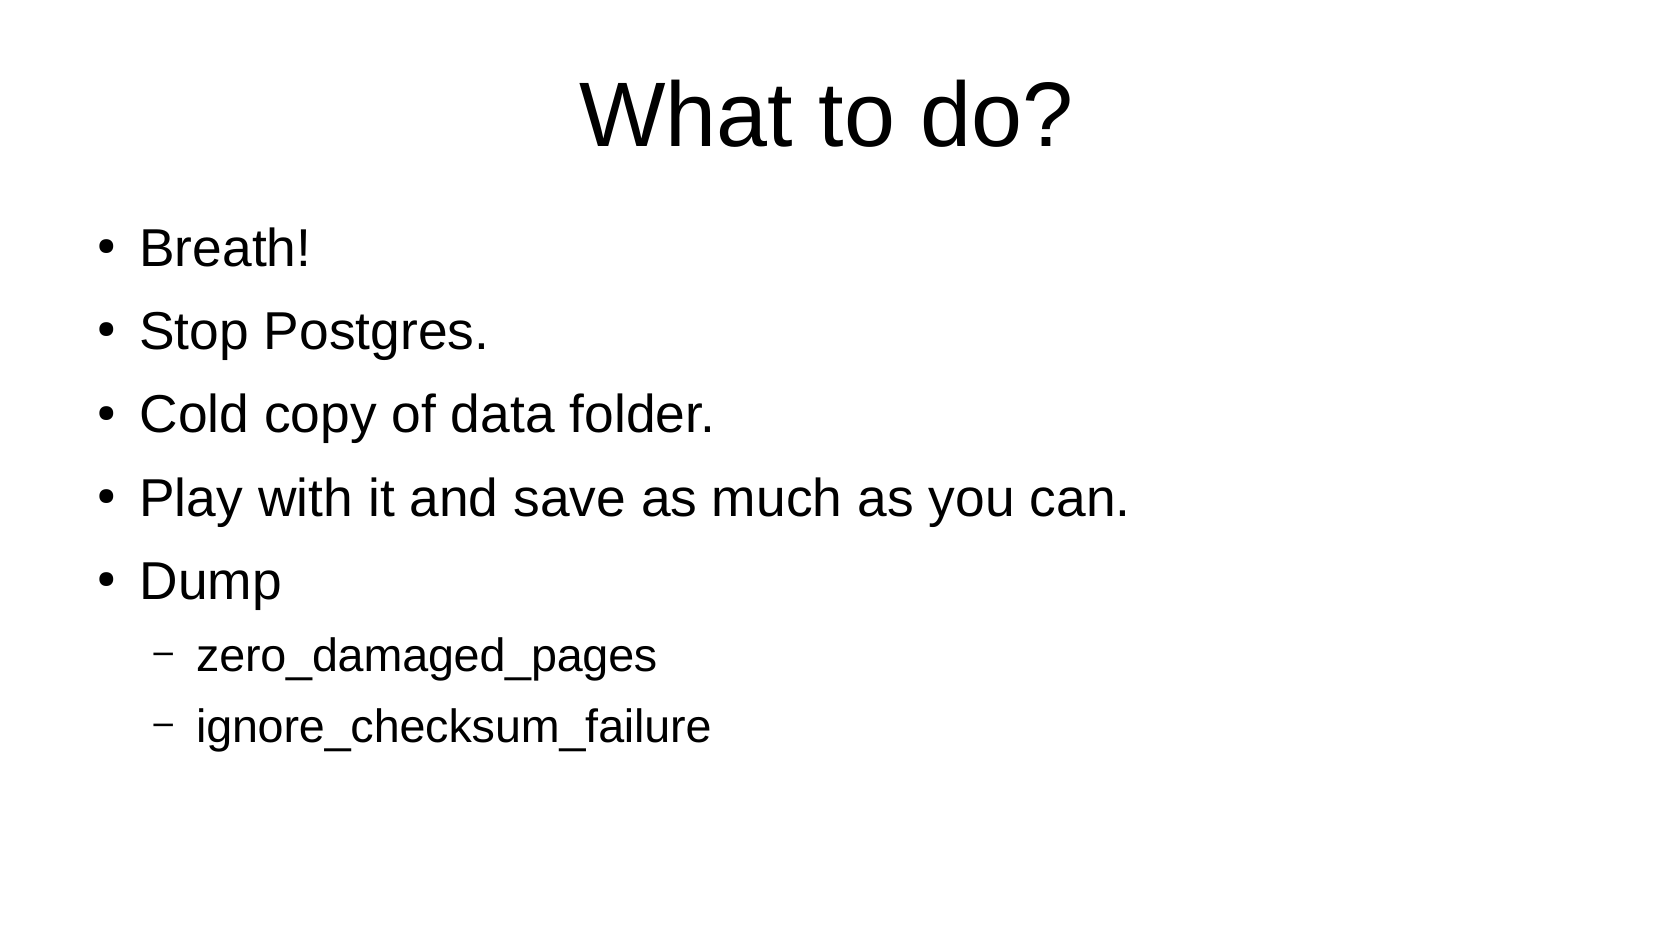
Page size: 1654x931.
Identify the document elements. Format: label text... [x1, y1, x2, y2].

title What to do? [82, 37, 1571, 193]
list Breath! Stop Postgres. Cold copy of data folder. Play with it and save as much as you can. Dump zero_damaged_pages ignore_checksum_failure [82, 217, 1571, 758]
